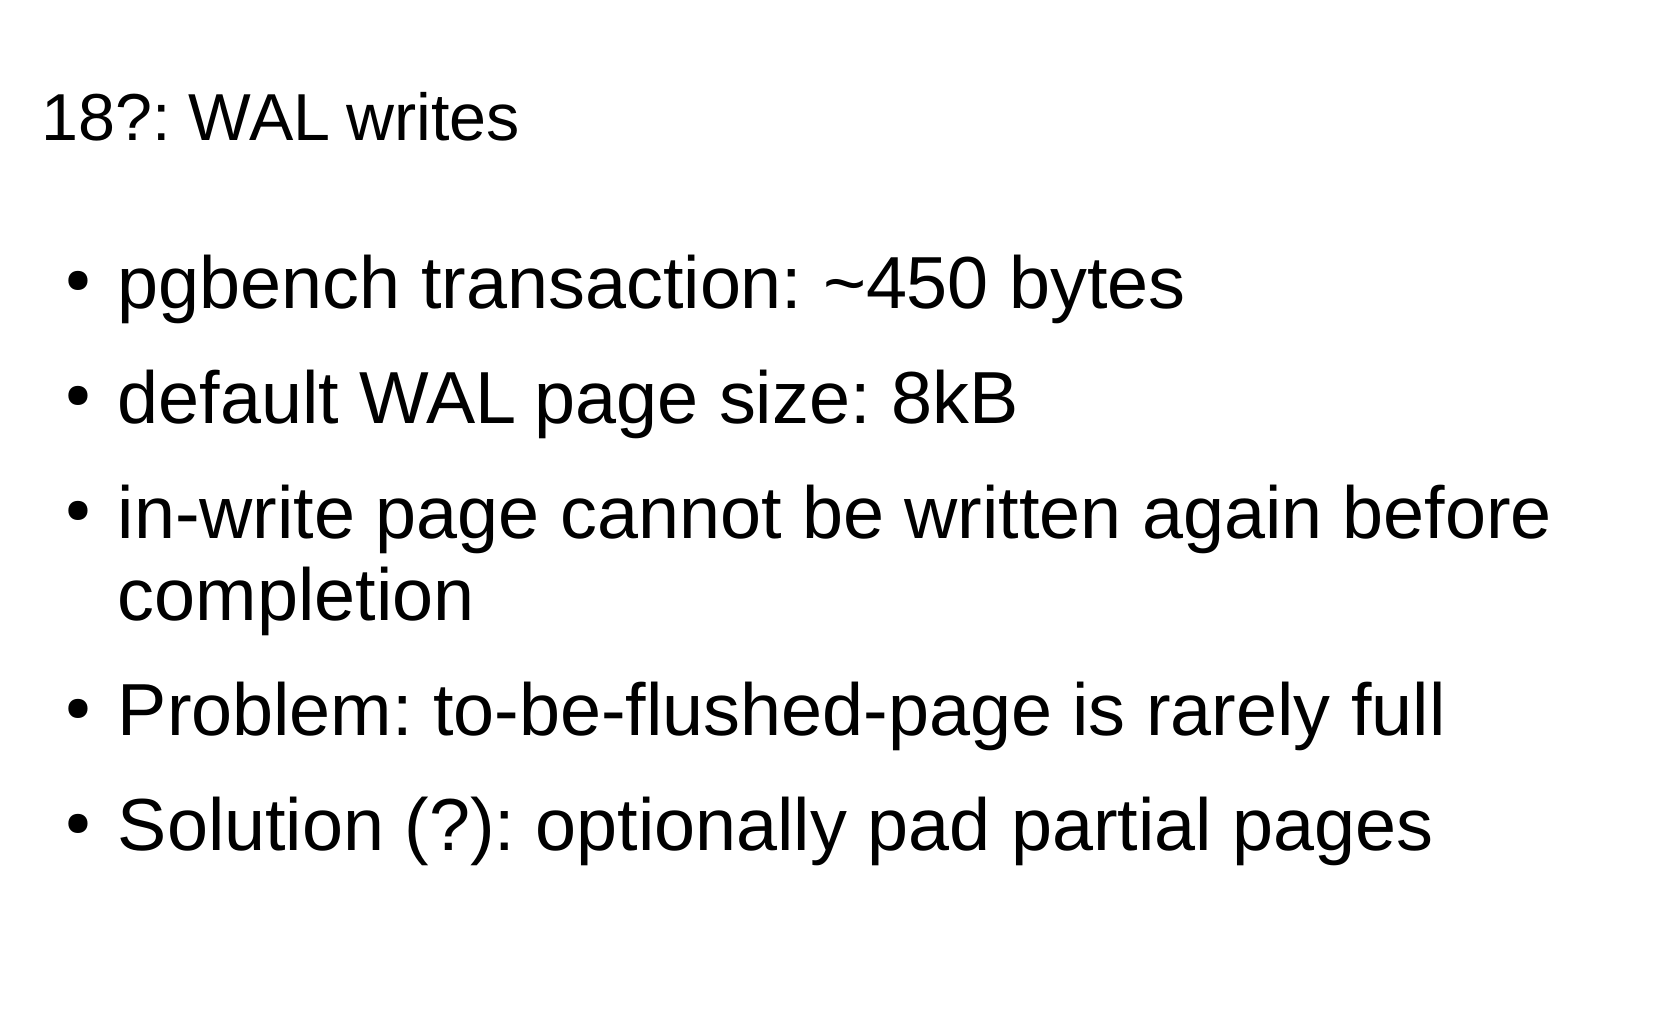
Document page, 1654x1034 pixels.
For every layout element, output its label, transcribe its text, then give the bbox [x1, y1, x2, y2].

list pgbench transaction: ~450 bytes default WAL page size: 8kB in-write page cannot be written again before completion Problem: to-be-flushed-page is rarely full Solution (?): optionally pad partial pages [47, 241, 1605, 930]
title 18?: WAL writes [41, 40, 1605, 195]
